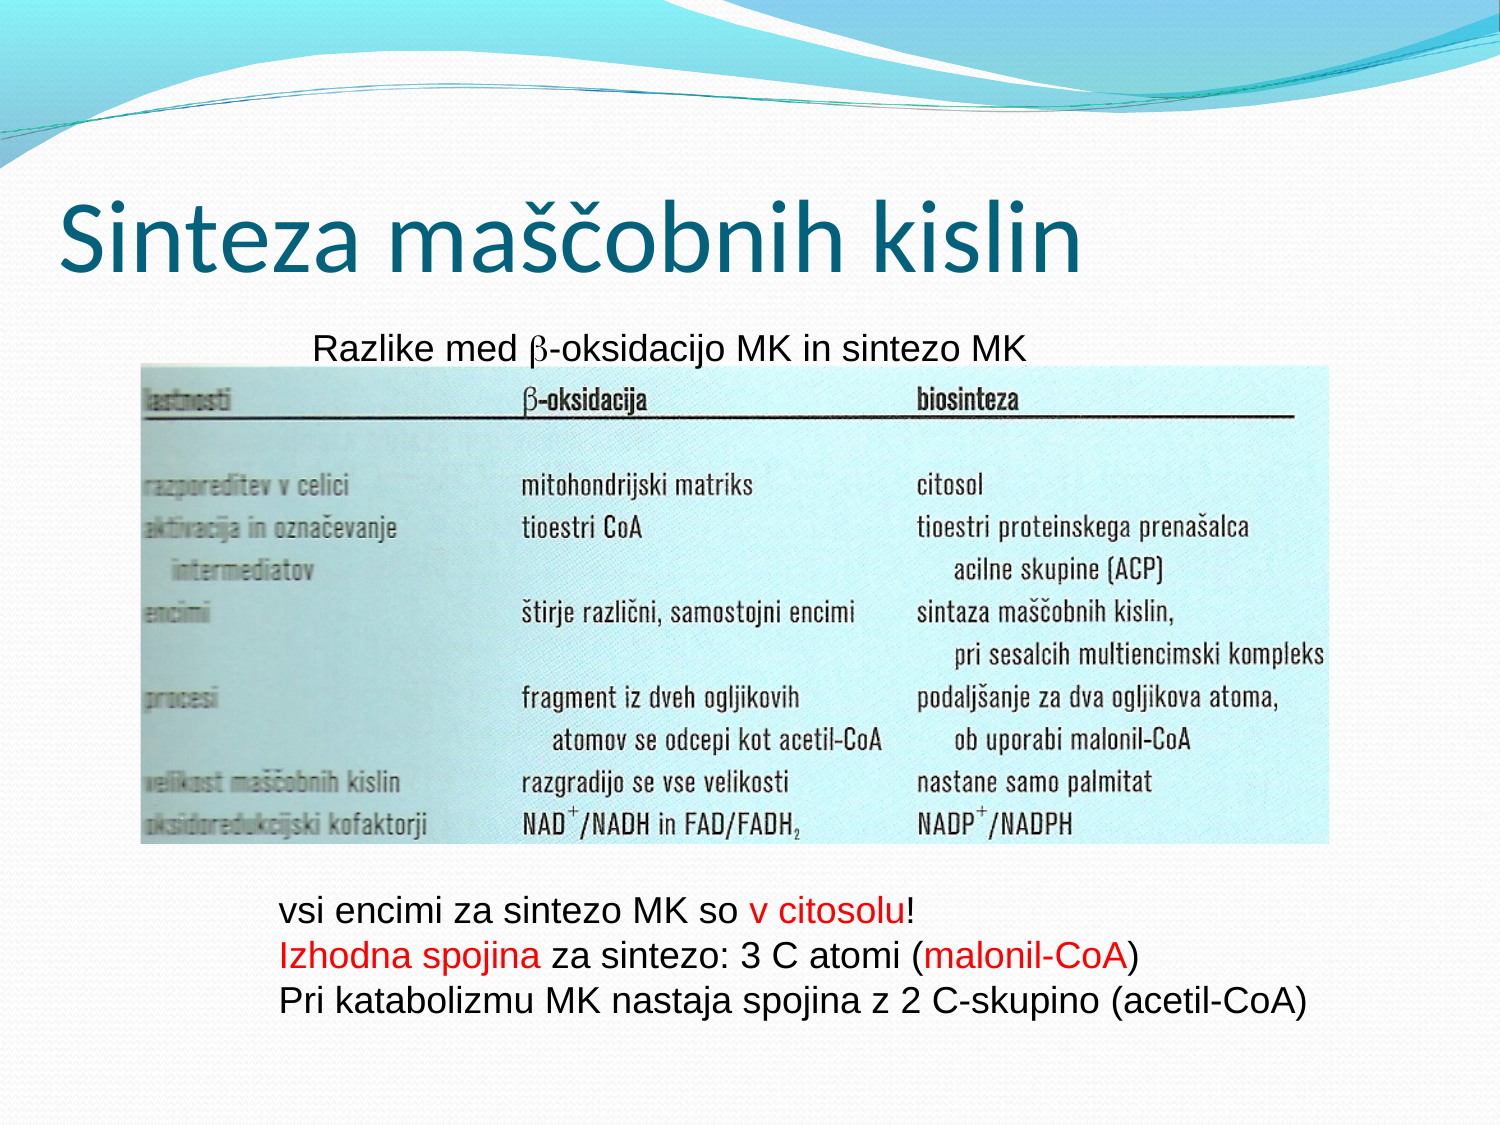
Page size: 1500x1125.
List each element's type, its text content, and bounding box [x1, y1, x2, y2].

title Sinteza maščobnih kislin [58, 105, 1409, 293]
text_box vsi encimi za sintezo MK so v citosolu! Izhodna spojina za sintezo: 3 C atomi (malonil-CoA) Pri katabolizmu MK nastaja spojina z 2 C-skupino (acetil-CoA) [264, 878, 1324, 1030]
picture [0, 0, 1500, 1125]
text_box [140, 363, 1330, 844]
text_box Razlike med -oksidacijo MK in sintezo MK [297, 316, 1043, 377]
